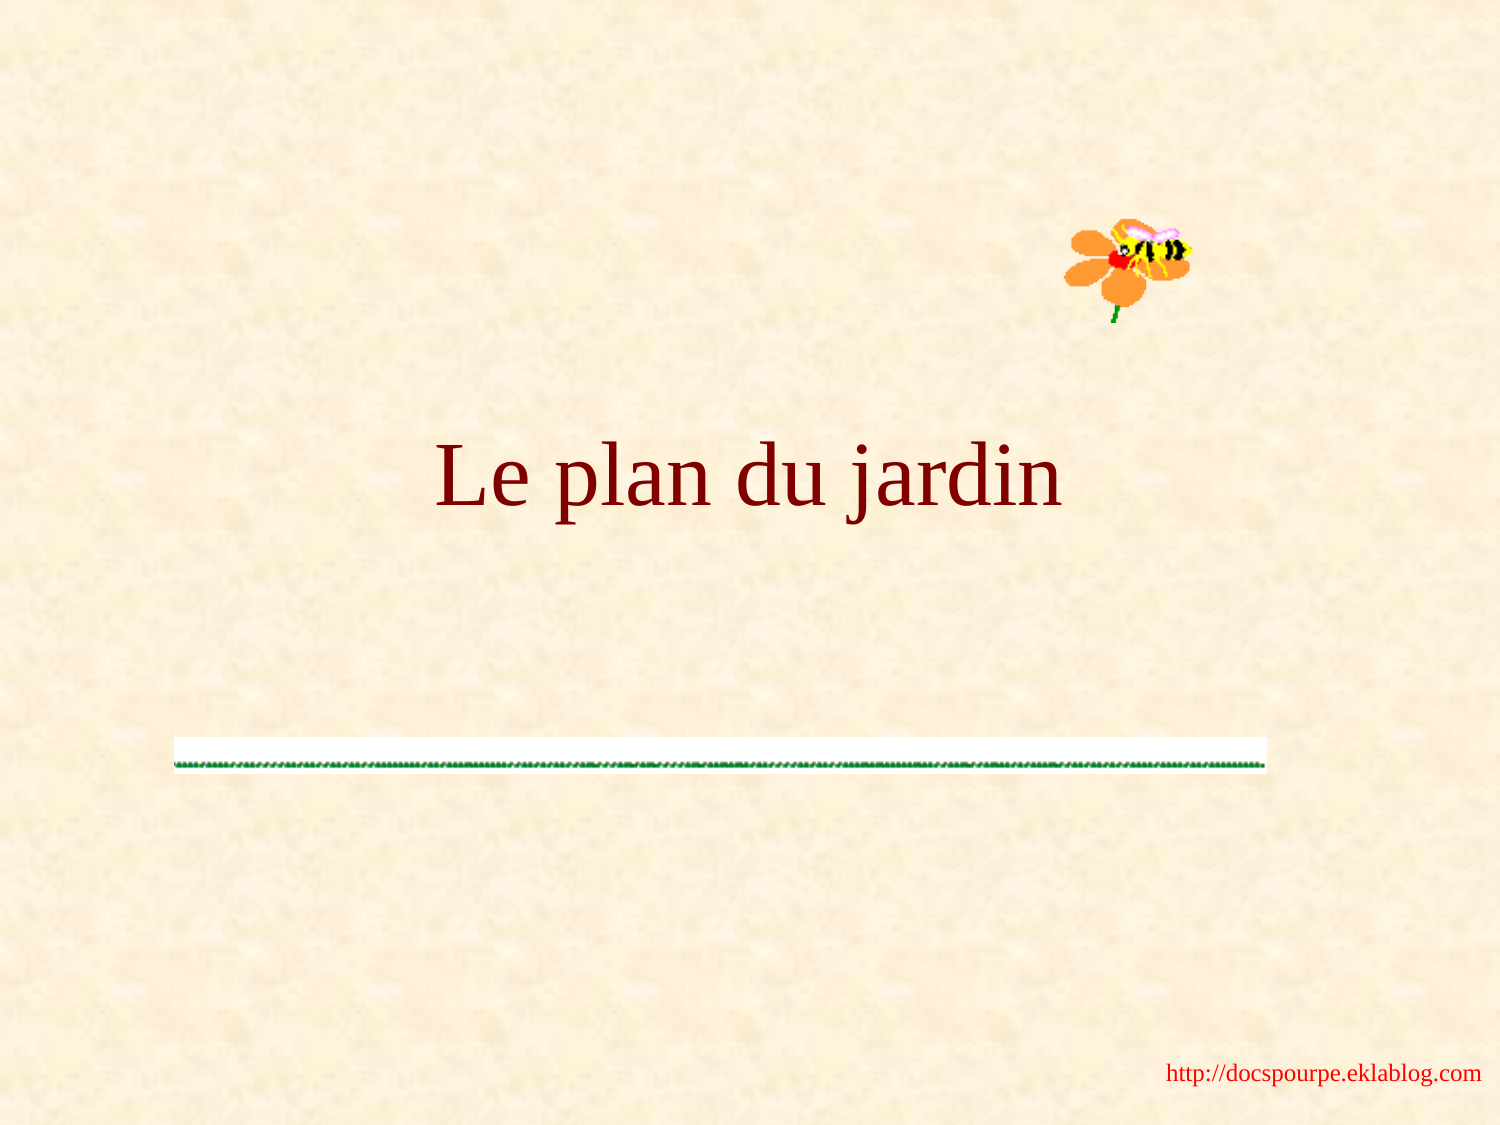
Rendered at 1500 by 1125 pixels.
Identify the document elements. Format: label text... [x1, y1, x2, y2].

title Le plan du jardin [112, 374, 1388, 563]
text_box http://docspourpe.eklablog.com [1151, 1049, 1498, 1125]
picture [0, 0, 1500, 1125]
